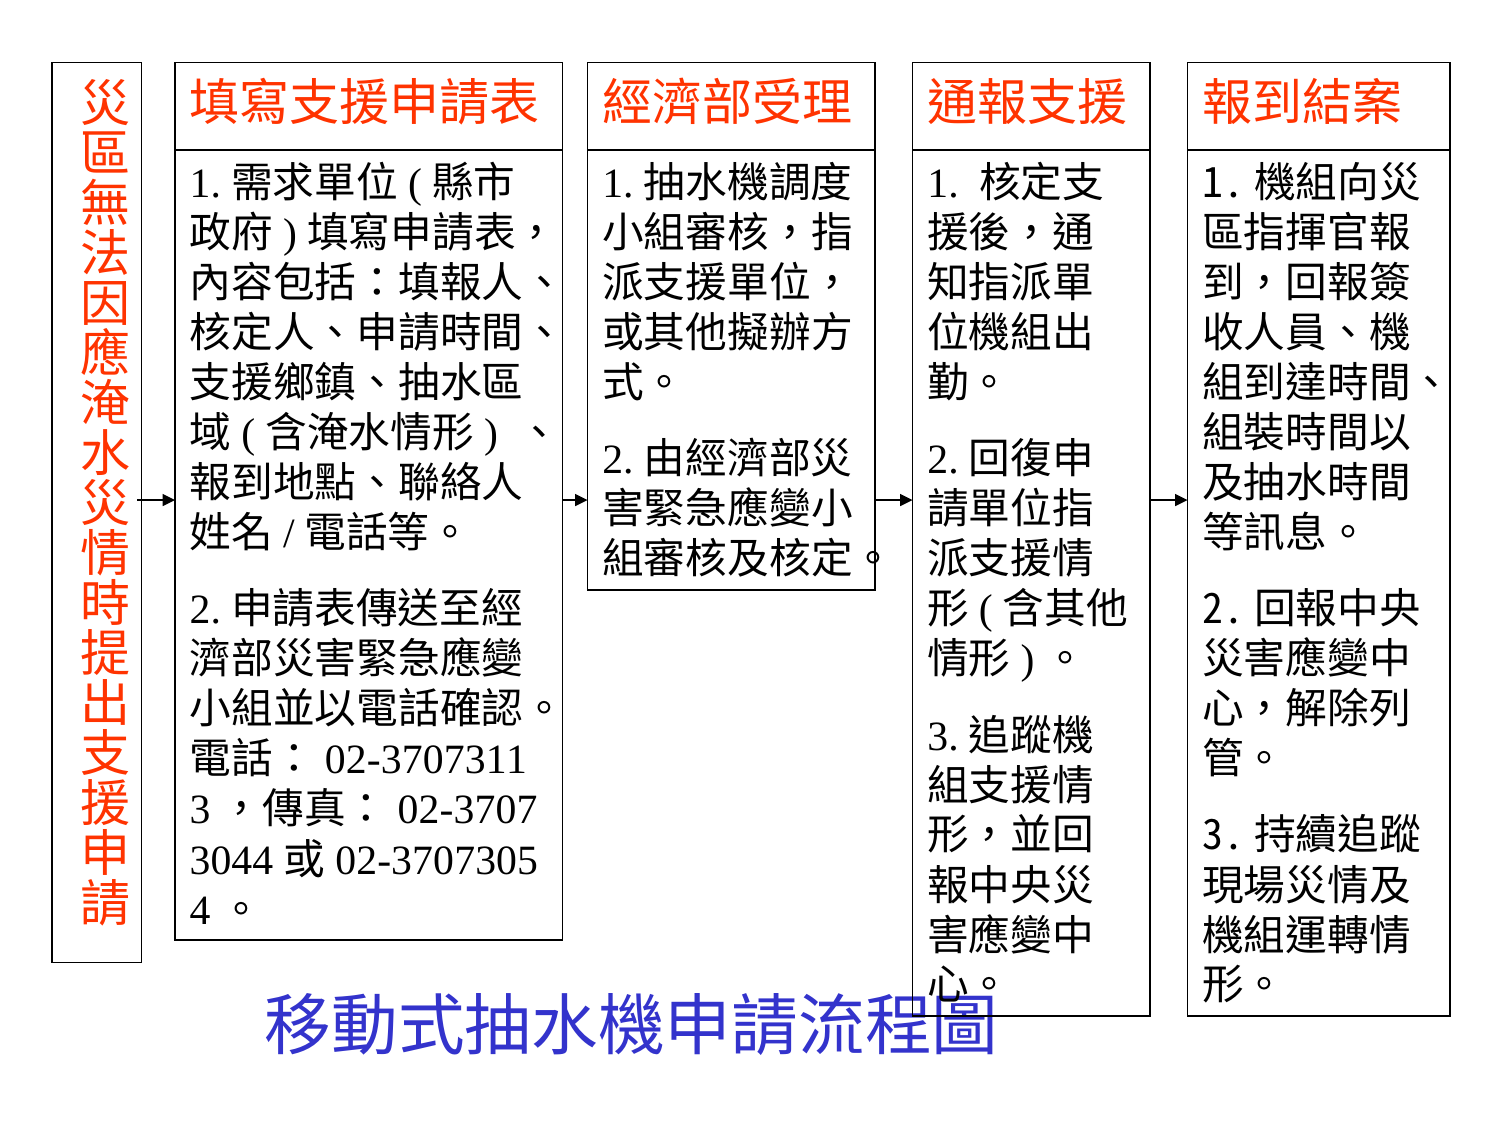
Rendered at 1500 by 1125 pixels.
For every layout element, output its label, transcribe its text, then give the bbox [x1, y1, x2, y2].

text_box 經濟部受理 1.抽水機調度小組審核，指派支援單位，或其他擬辦方式。 2.由經濟部災害緊急應變小組審核及核定。 [587, 62, 876, 149]
text_box 報到結案 1.機組向災區指揮官報到，回報簽收人員、機組到達時間、組裝時間以及抽水時間等訊息。 2.回報中央災害應變中心，解除列管。 3.持續追蹤現場災情及機組運轉情形。 [1187, 62, 1450, 149]
text_box 移動式抽水機申請流程圖 [941, 1017, 987, 1047]
text_box 經濟部受理 1.抽水機調度小組審核，指派支援單位，或其他擬辦方式。 2.由經濟部災害緊急應變小組審核及核定。 [587, 151, 876, 591]
text_box 報到結案 1.機組向災區指揮官報到，回報簽收人員、機組到達時間、組裝時間以及抽水時間等訊息。 2.回報中央災害應變中心，解除列管。 3.持續追蹤現場災情及機組運轉情形。 [1187, 151, 1450, 1017]
text_box 填寫支援申請表 1.需求單位(縣市政府)填寫申請表，內容包括：填報人、核定人、申請時間、支援鄉鎮、抽水區域(含淹水情形) 、報到地點、聯絡人姓名/電話等。 2.申請表傳送至經濟部災害緊急應變小組並以電話確認。電話：02-37073113，傳真：02-37073044或02-37073054。 [174, 151, 563, 941]
text_box 災區無法因應淹水災情時提出支援申請 [52, 62, 142, 963]
text_box 通報支援 1. 核定支援後，通知指派單位機組出勤。 2.回復申請單位指派支援情形(含其他情形)。 3.追蹤機組支援情形，並回報中央災害應變中心。 [912, 62, 1150, 149]
text_box 移動式抽水機申請流程圖 [249, 974, 1263, 1071]
text_box 通報支援 1. 核定支援後，通知指派單位機組出勤。 2.回復申請單位指派支援情形(含其他情形)。 3.追蹤機組支援情形，並回報中央災害應變中心。 [912, 151, 1150, 1017]
text_box 填寫支援申請表 1.需求單位(縣市政府)填寫申請表，內容包括：填報人、核定人、申請時間、支援鄉鎮、抽水區域(含淹水情形) 、報到地點、聯絡人姓名/電話等。 2.申請表傳送至經濟部災害緊急應變小組並以電話確認。電話：02-37073113，傳真：02-37073044或02-37073054。 [174, 62, 563, 149]
